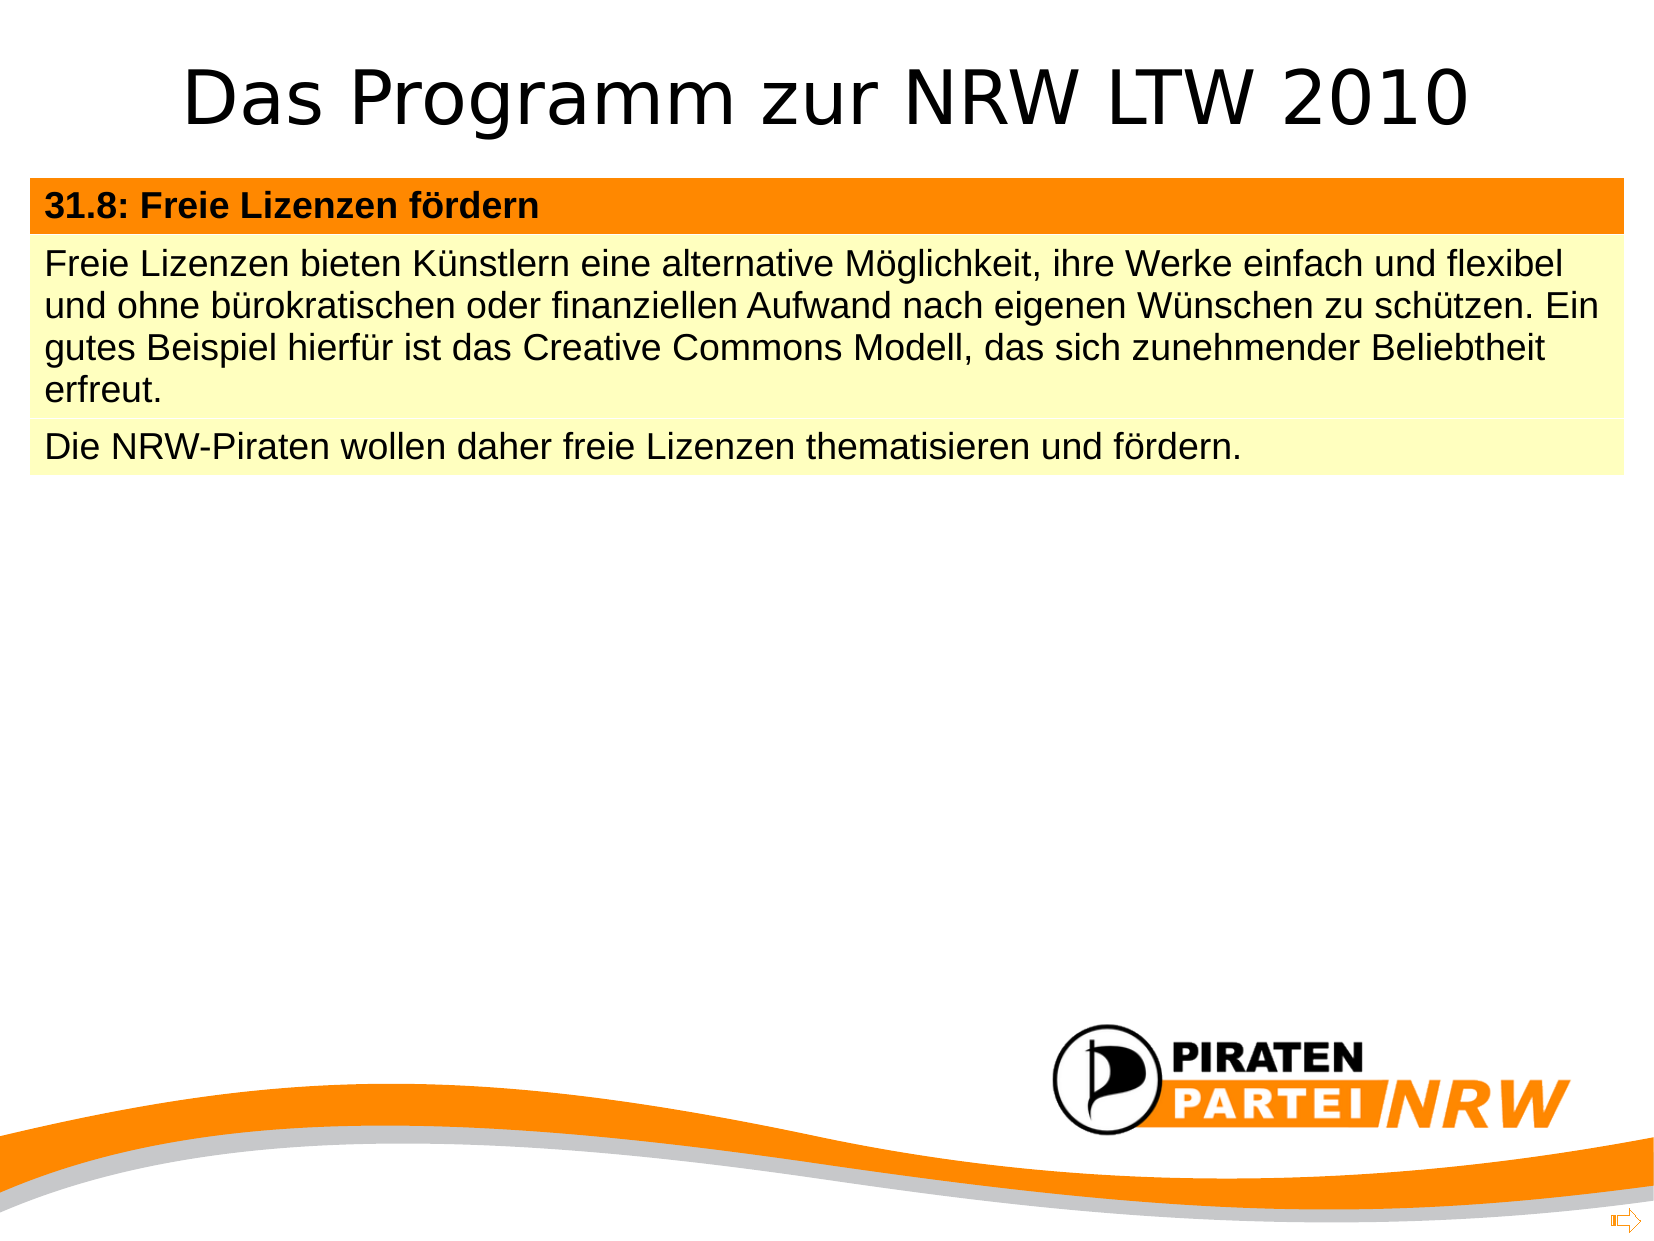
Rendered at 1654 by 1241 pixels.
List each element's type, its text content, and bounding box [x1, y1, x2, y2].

table_cell Freie Lizenzen bieten Künstlern eine alternative Möglichkeit, ihre Werke einfach und flexibel und ohne bürokratischen oder finanziellen Aufwand nach eigenen Wünschen zu schützen. Ein gutes Beispiel hierfür ist das Creative Commons Modell, das sich zunehmender Beliebtheit erfreut. [30, 235, 1624, 418]
title Das Programm zur NRW LTW 2010 [82, 54, 1571, 143]
picture [1045, 1021, 1579, 1140]
table_header 31.8: Freie Lizenzen fördern [30, 178, 1624, 234]
table_cell Die NRW-Piraten wollen daher freie Lizenzen thematisieren und fördern. [30, 419, 1624, 475]
